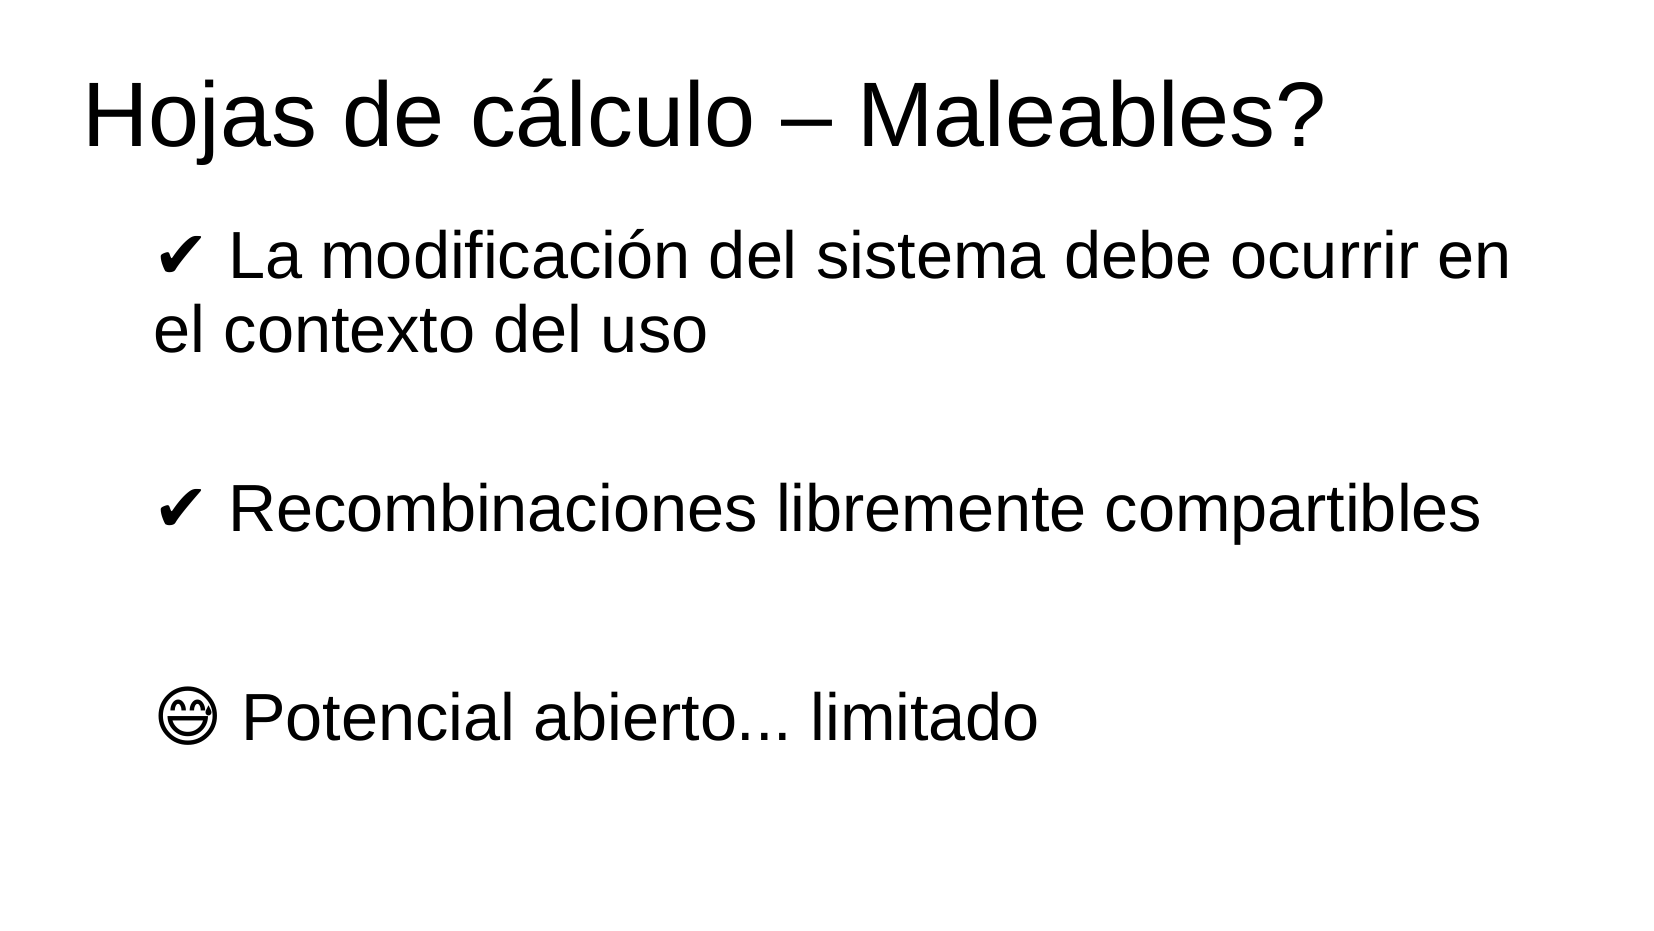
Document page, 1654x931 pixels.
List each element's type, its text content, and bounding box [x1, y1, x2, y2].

title Hojas de cálculo – Maleables? [82, 37, 1571, 193]
list ✔ La modificación del sistema debe ocurrir en el contexto del uso ✔ Recombinaciones libremente compartibles 😅 Potencial abierto... limitado [82, 217, 1571, 758]
